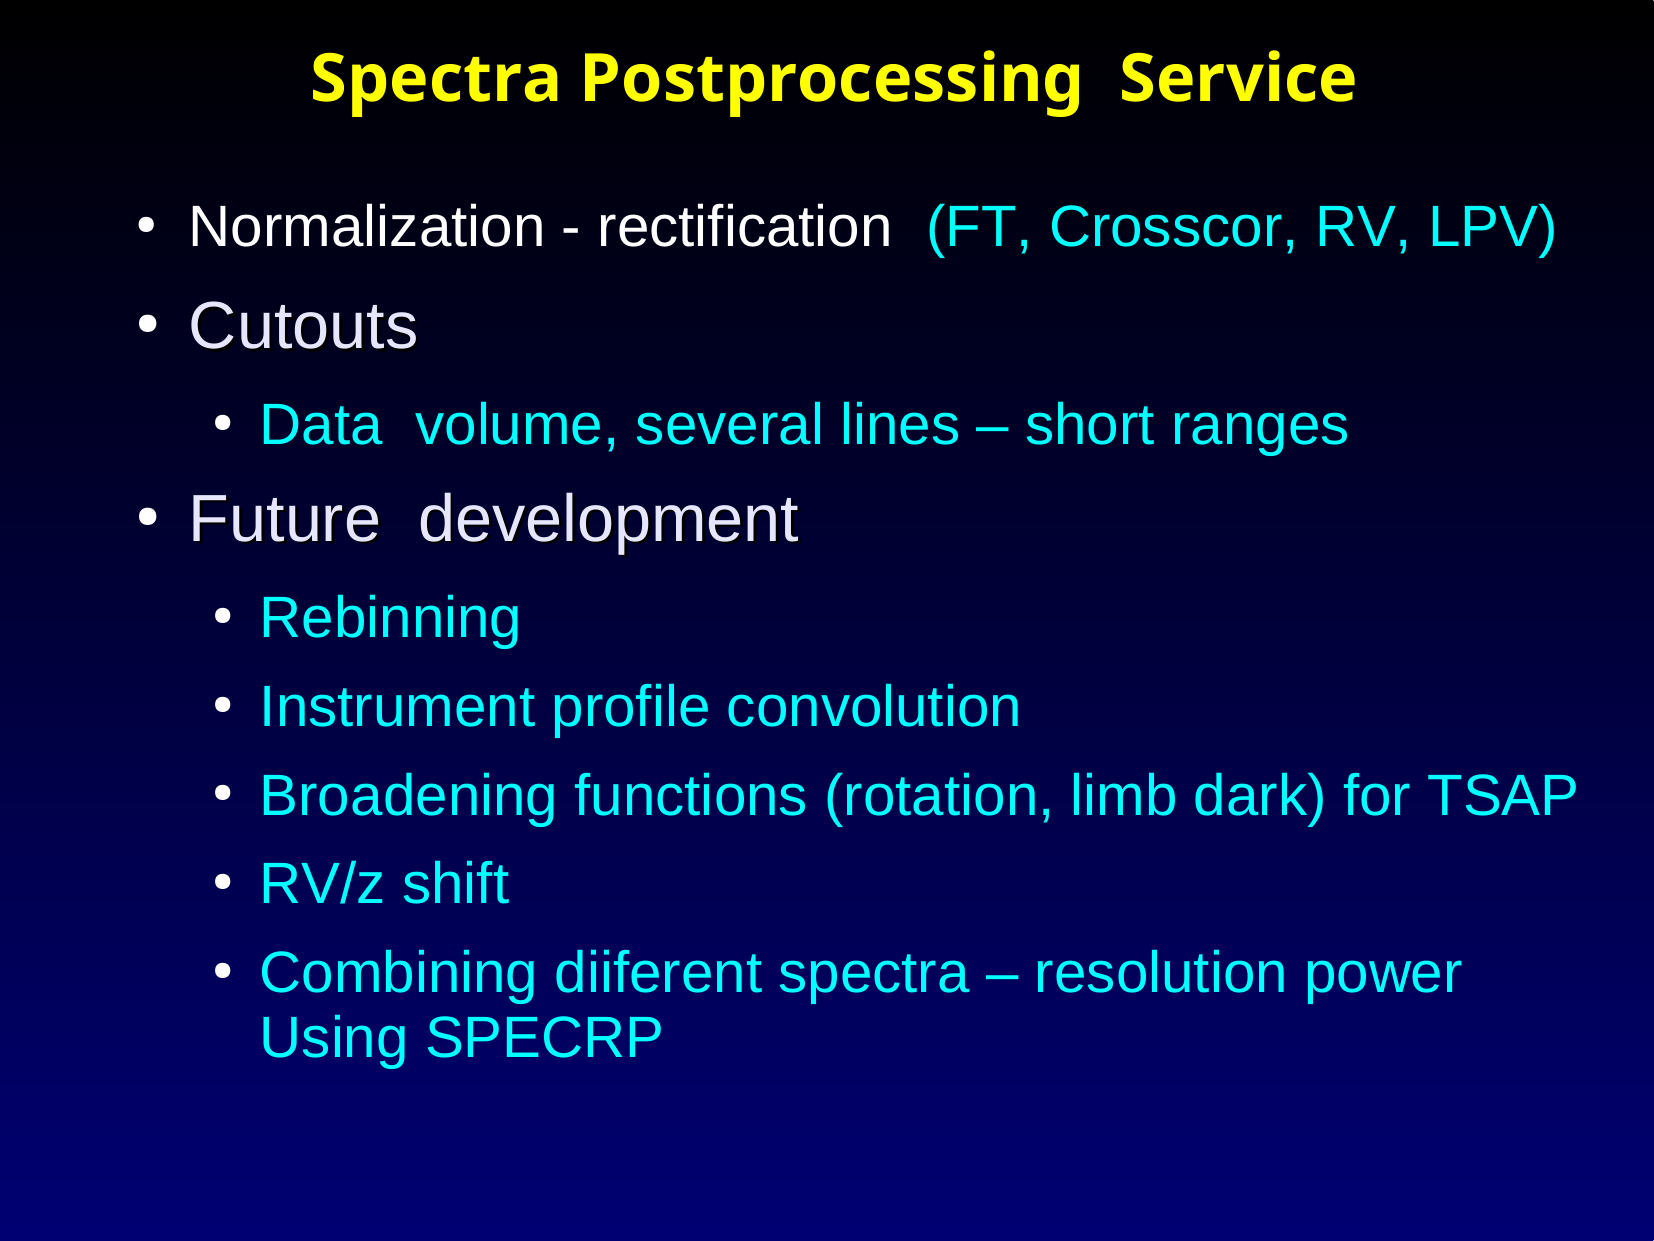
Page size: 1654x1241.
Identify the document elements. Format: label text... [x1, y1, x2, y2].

title Spectra Postprocessing Service [90, 0, 1579, 180]
list Normalization - rectification (FT, Crosscor, RV, LPV) Cutouts Data volume, several lines – short ranges Future development Rebinning Instrument profile convolution Broadening functions (rotation, limb dark) for TSAP RV/z shift Combining diiferent spectra – resolution power Using SPECRP [118, 193, 1607, 1070]
